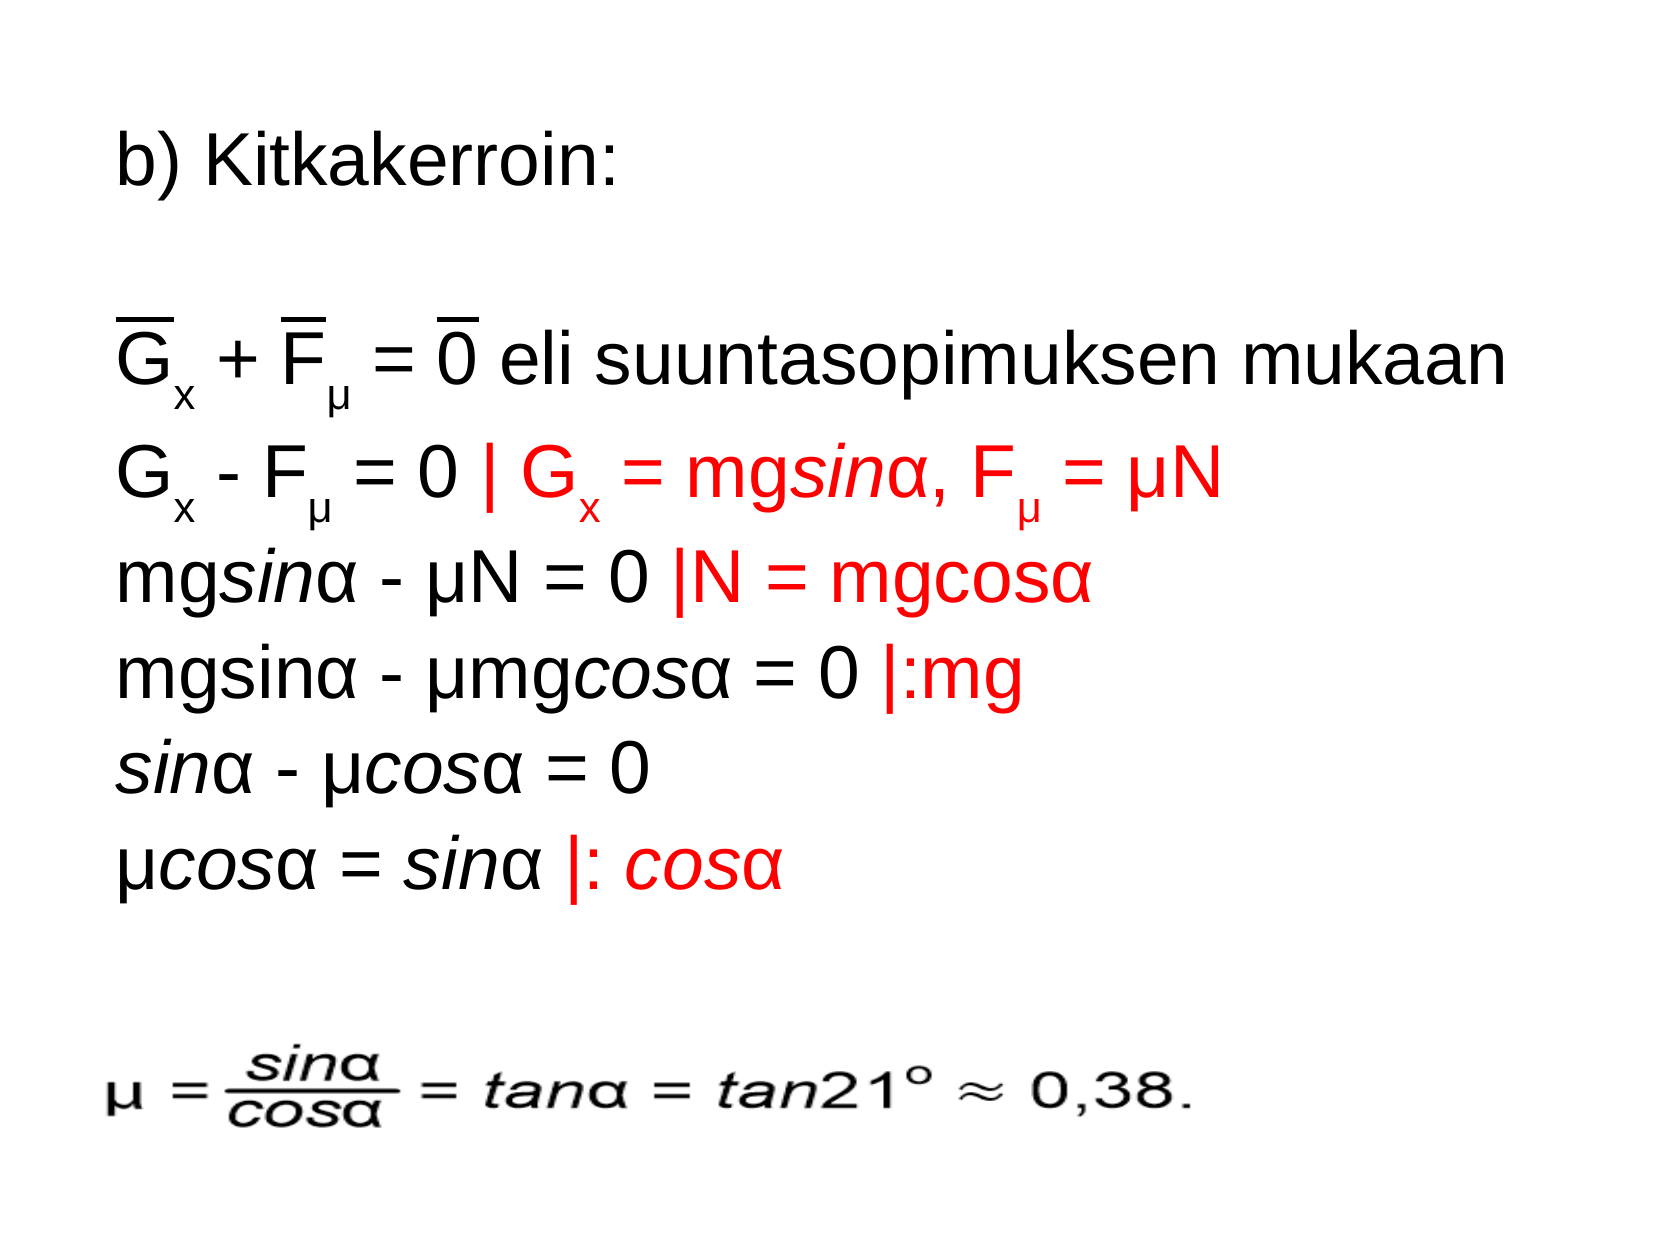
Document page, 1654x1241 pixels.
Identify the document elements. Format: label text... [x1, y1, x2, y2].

picture [42, 983, 1326, 1158]
text_box b) Kitkakerroin: Gx + Fμ = 0 eli suuntasopimuksen mukaan Gx - Fμ = 0 | Gx = mgsinα, Fμ = μN mgsinα - μN = 0 |N = mgcosα mgsinα - μmgcosα = 0 |:mg sinα - μcosα = 0 μcosα = sinα |: cosα [100, 106, 1607, 1213]
